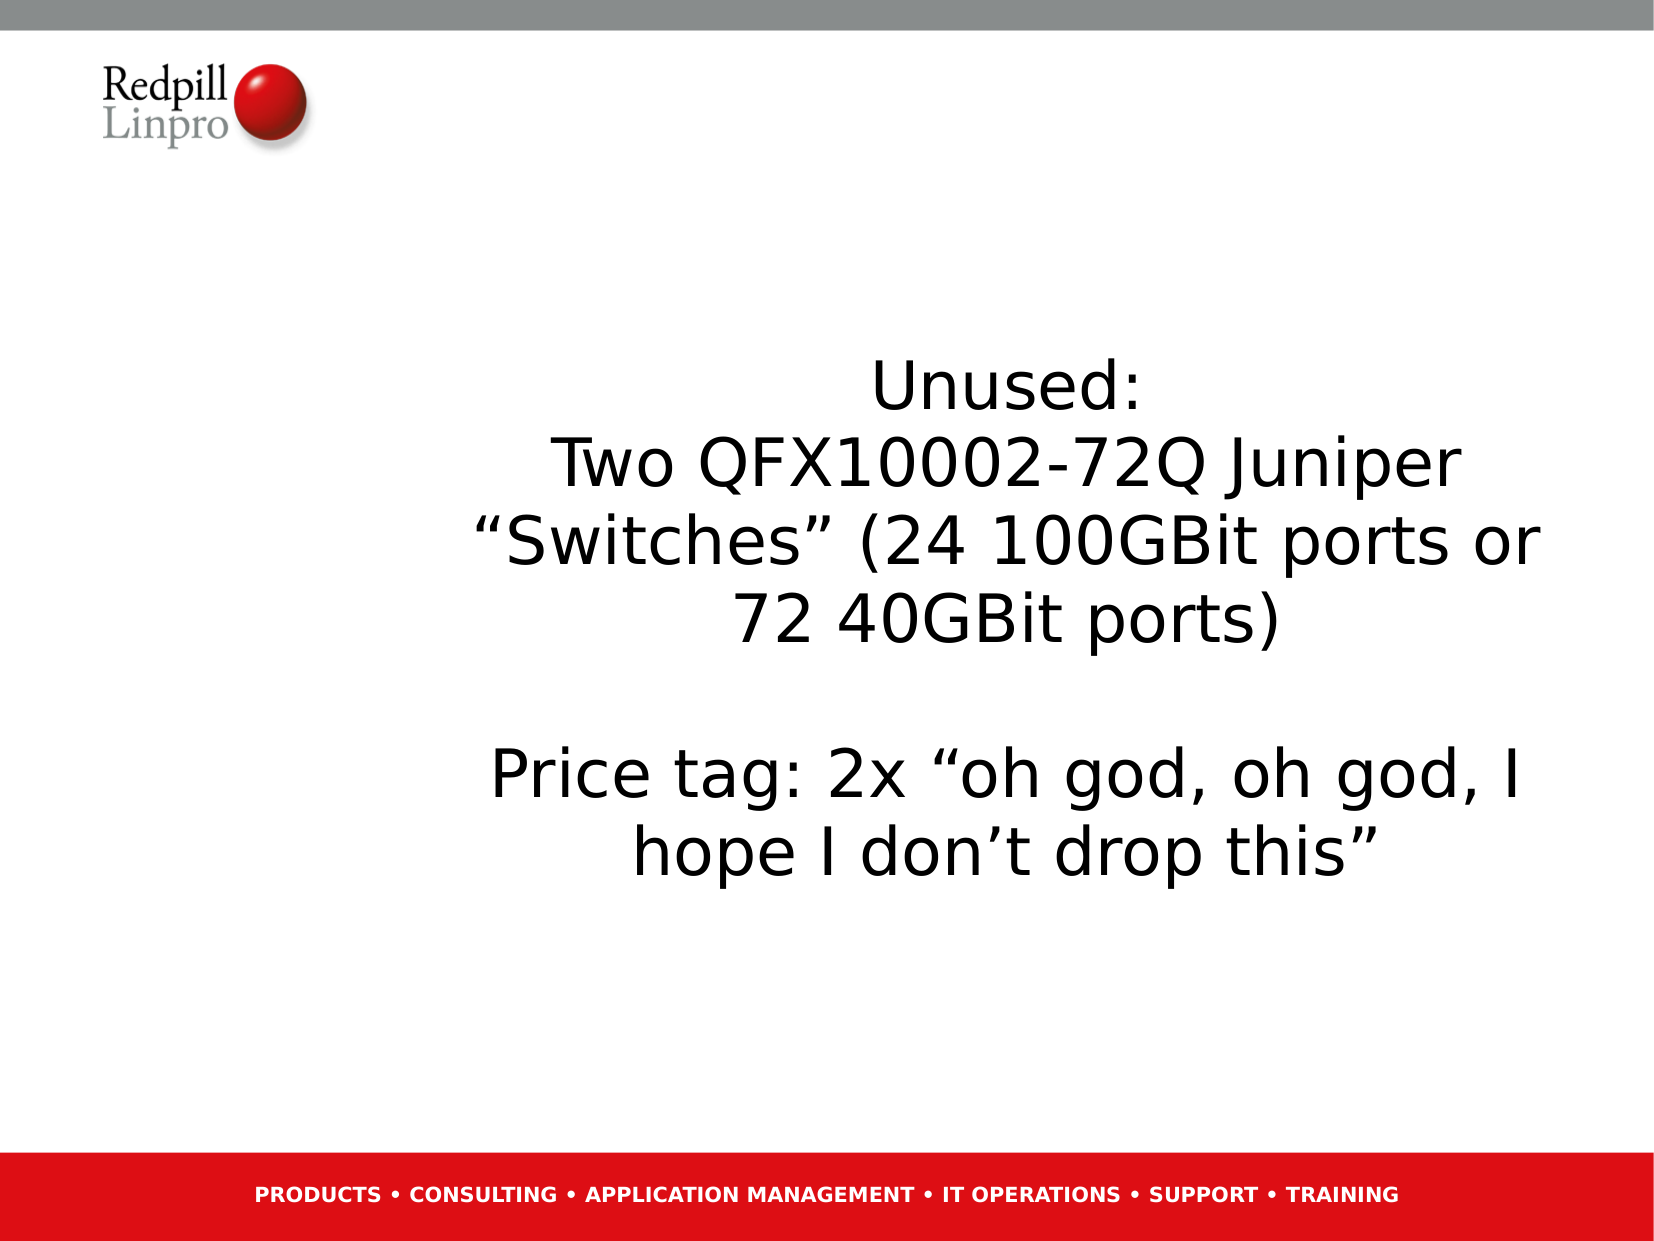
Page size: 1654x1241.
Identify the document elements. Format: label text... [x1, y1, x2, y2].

subtitle Unused: Two QFX10002-72Q Juniper “Switches” (24 100GBit ports or 72 40GBit ports) Price tag: 2x “oh god, oh god, I hope I don’t drop this” [442, 49, 1571, 1190]
picture [0, 0, 1654, 1241]
